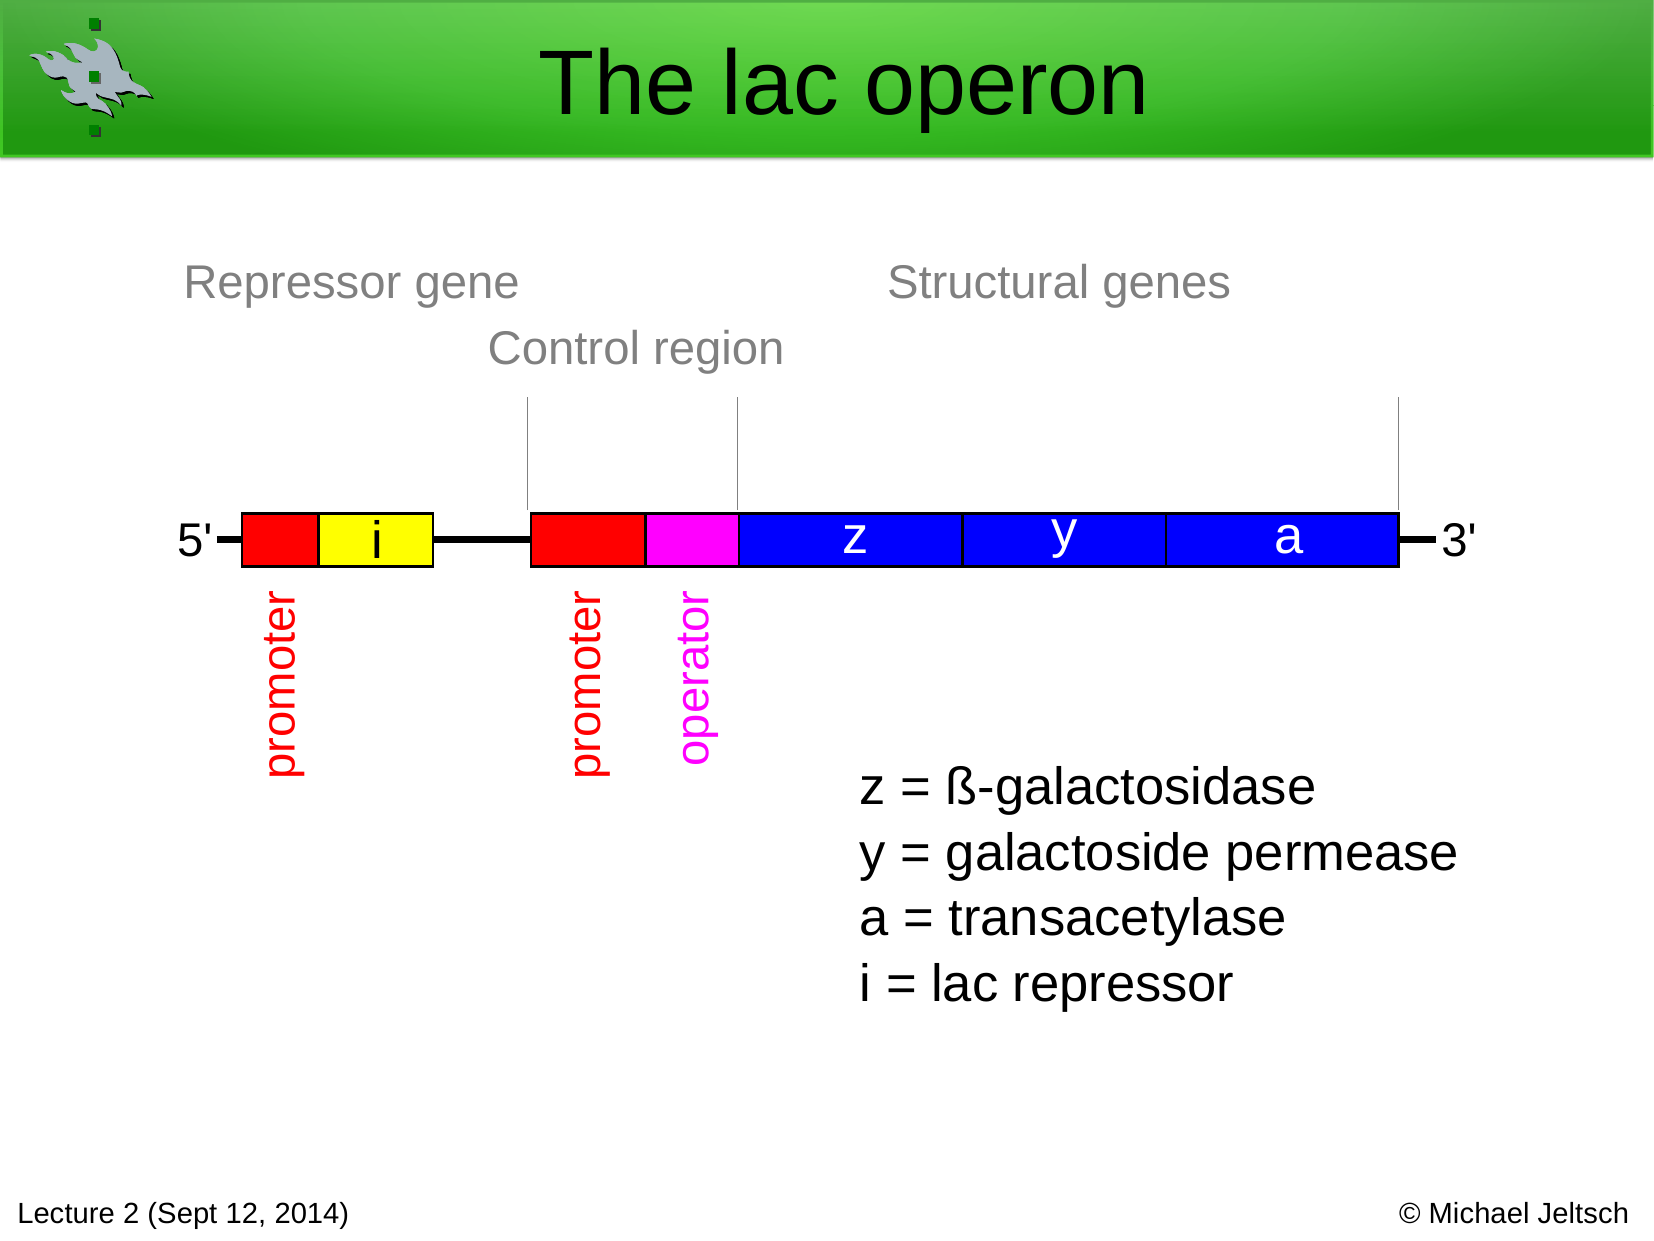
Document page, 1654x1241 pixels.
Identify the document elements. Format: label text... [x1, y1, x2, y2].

title The lac operon [389, 11, 1300, 154]
picture [178, 263, 1475, 1012]
